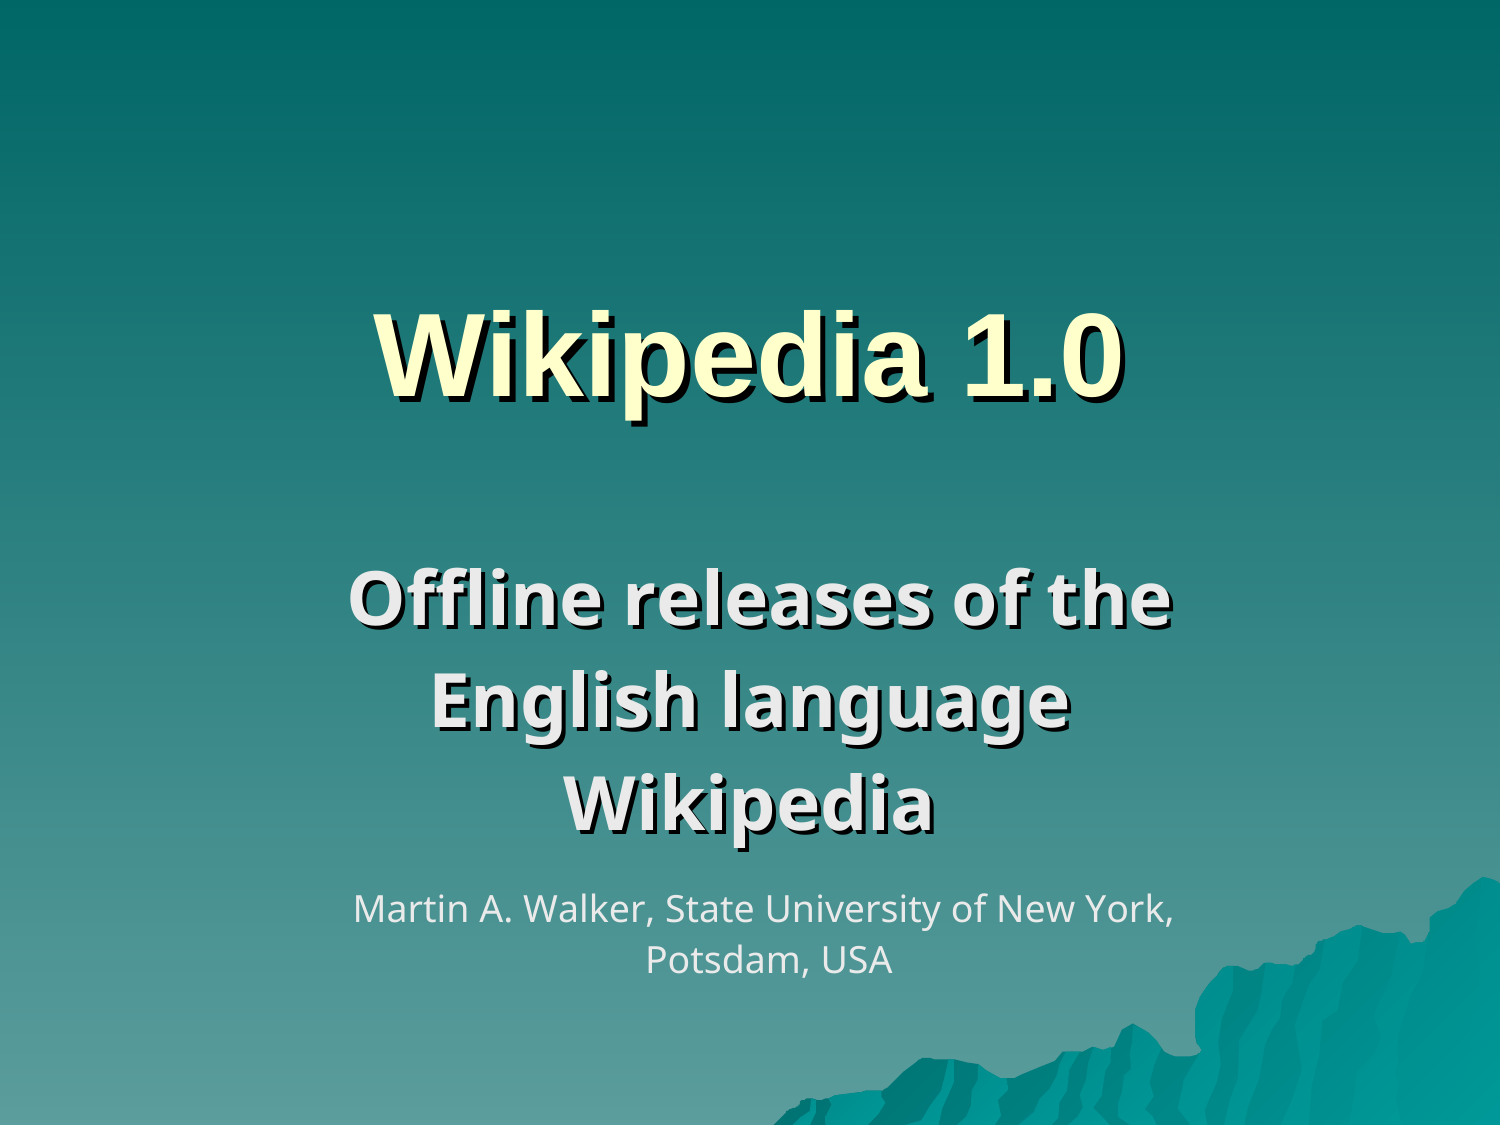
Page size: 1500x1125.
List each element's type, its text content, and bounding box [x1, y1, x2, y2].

title Wikipedia 1.0 [112, 262, 1388, 563]
text_box Martin A. Walker, State University of New York, Potsdam, USA [337, 874, 1191, 993]
subtitle Offline releases of the English language Wikipedia [225, 537, 1276, 826]
